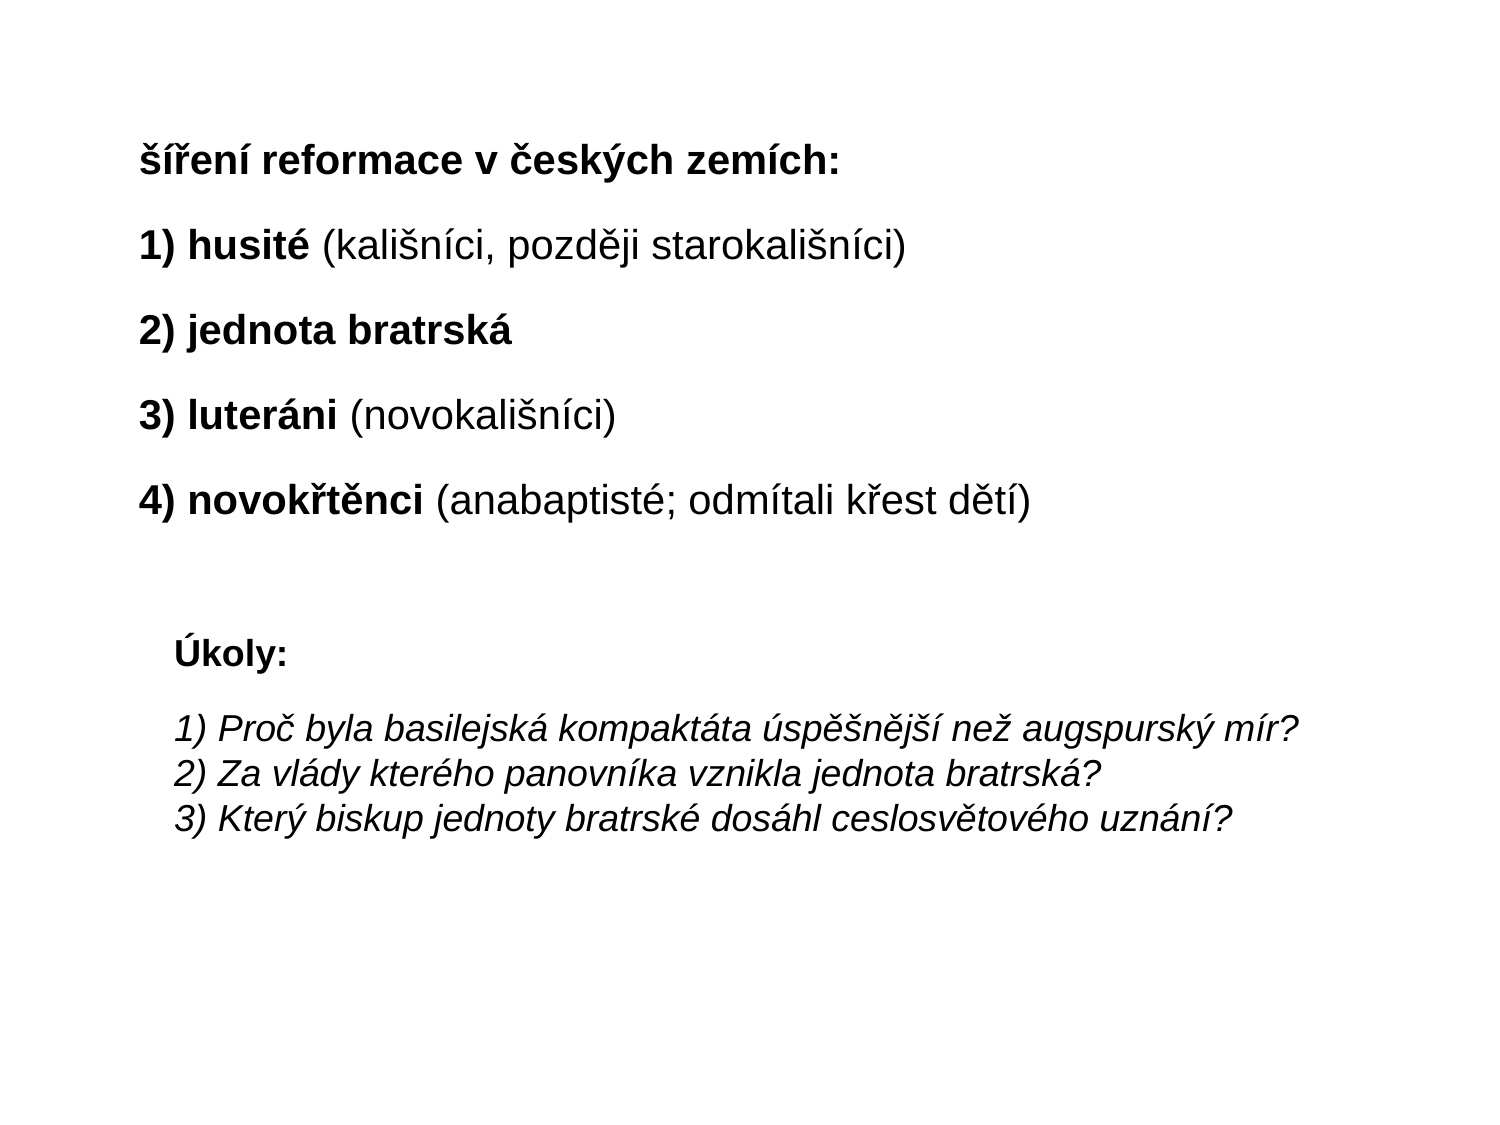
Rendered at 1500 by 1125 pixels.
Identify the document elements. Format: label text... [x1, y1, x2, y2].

text_box Úkoly: 1) Proč byla basilejská kompaktáta úspěšnější než augspurský mír? 2) Za vlády kterého panovníka vznikla jednota bratrská? 3) Který biskup jednoty bratrské dosáhl ceslosvětového uznání? [159, 621, 1365, 847]
text_box šíření reformace v českých zemích: husité (kališníci, později starokališníci) jednota bratrská luteráni (novokališníci) novokřtěnci (anabaptisté; odmítali křest dětí) [123, 125, 1270, 531]
